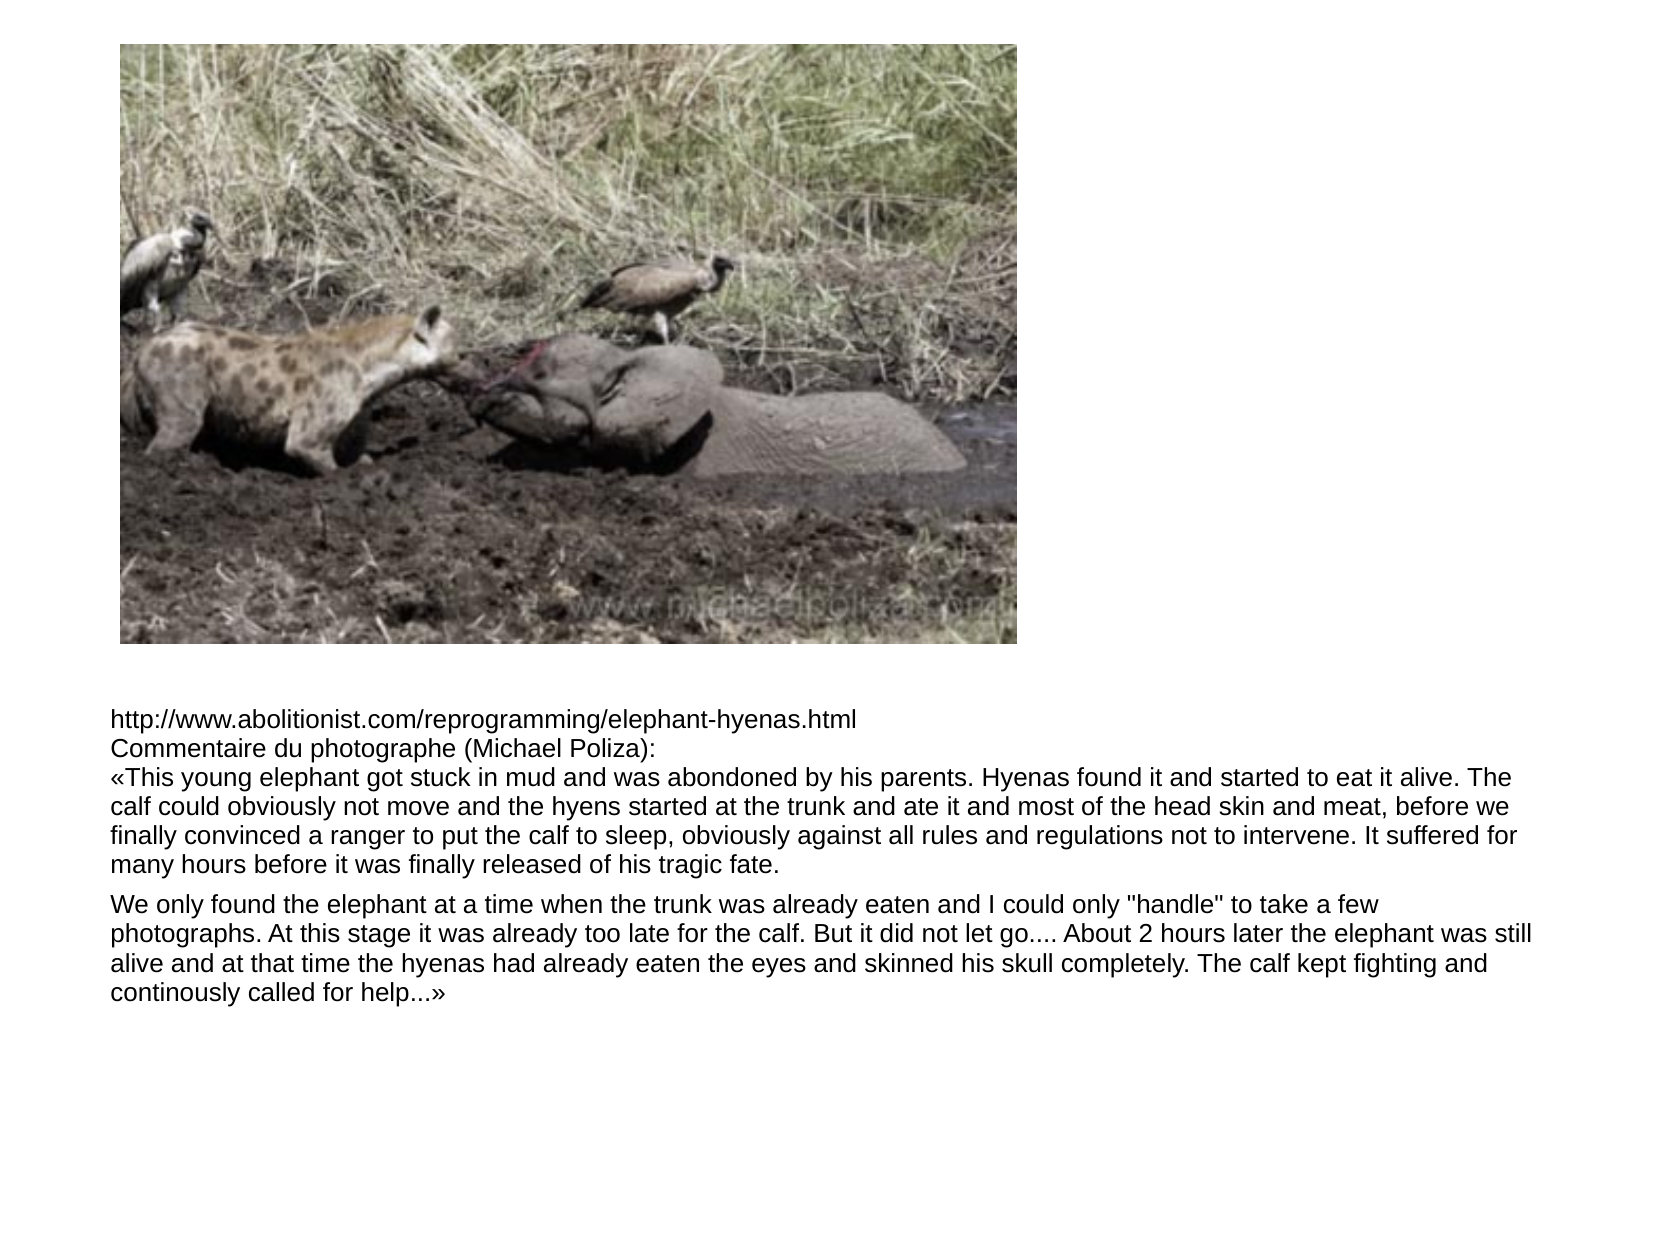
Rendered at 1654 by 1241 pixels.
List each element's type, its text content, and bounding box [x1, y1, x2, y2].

picture [120, 44, 1017, 645]
list http://www.abolitionist.com/reprogramming/elephant-hyenas.html Commentaire du photographe (Michael Poliza): «This young elephant got stuck in mud and was abondoned by his parents. Hyenas found it and started to eat it alive. The calf could obviously not move and the hyens started at the trunk and ate it and most of the head skin and meat, before we finally convinced a ranger to put the calf to sleep, obviously against all rules and regulations not to intervene. It suffered for many hours before it was finally released of his tragic fate. We only found the elephant at a time when the trunk was already eaten and I could only "handle" to take a few photographs. At this stage it was already too late for the calf. But it did not let go.... About 2 hours later the elephant was still alive and at that time the hyenas had already eaten the eyes and skinned his skull completely. The calf kept fighting and continously called for help...» [82, 705, 1538, 1010]
